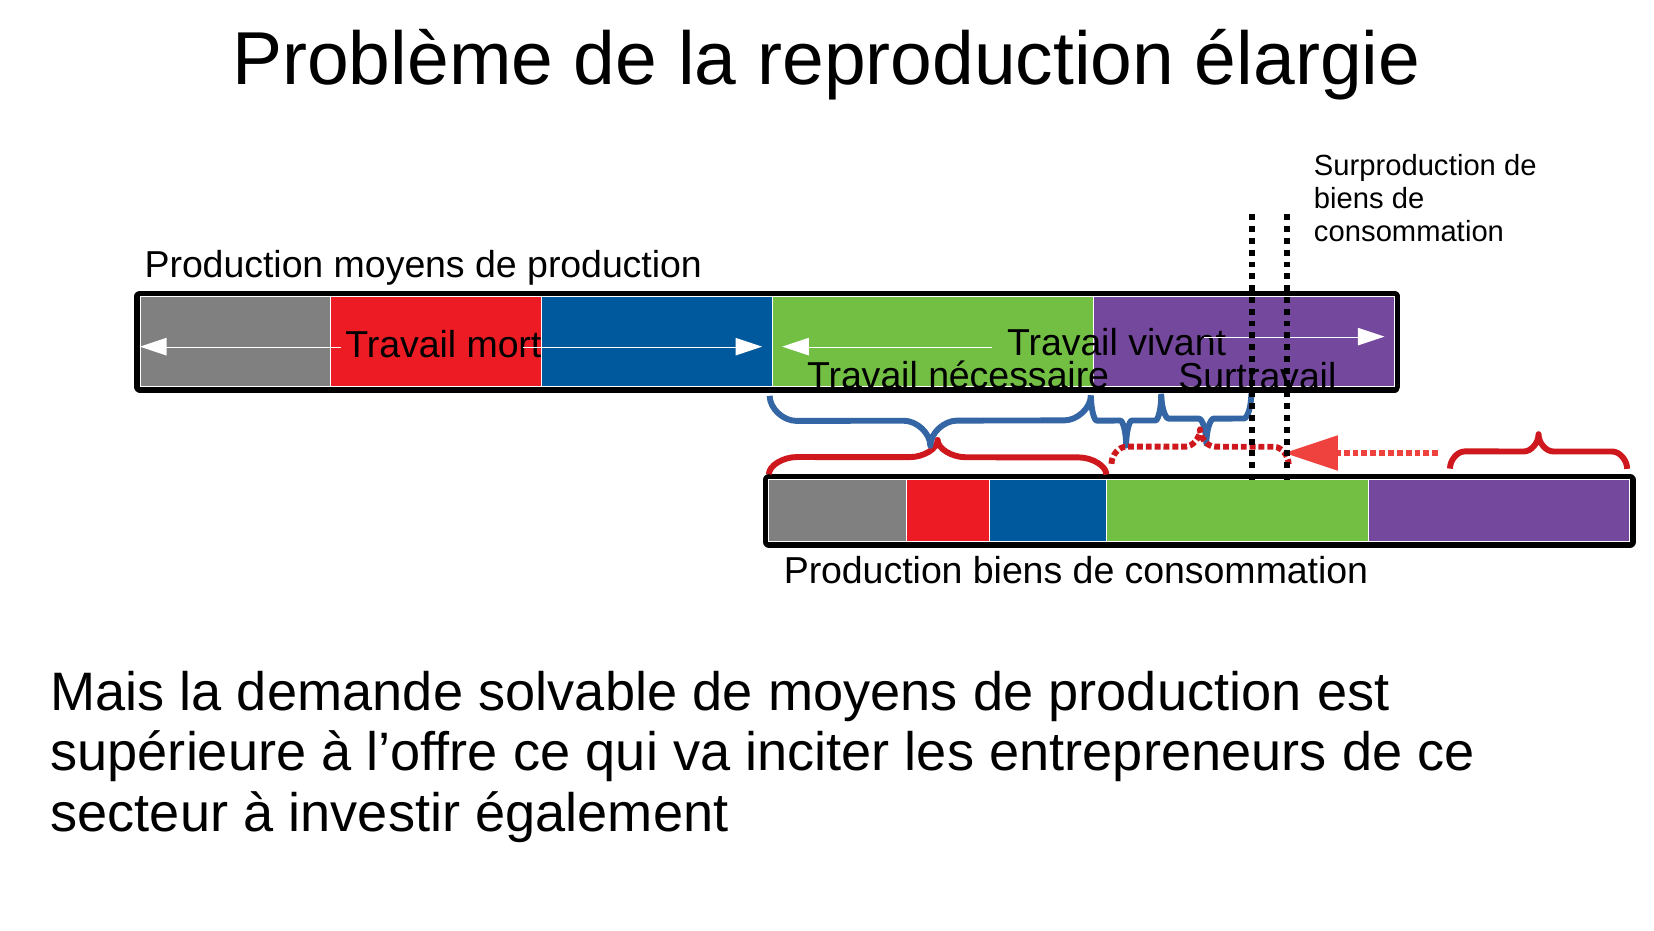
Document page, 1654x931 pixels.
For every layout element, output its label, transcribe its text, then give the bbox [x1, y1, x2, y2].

text_box Surtravail [1163, 348, 1371, 412]
text_box Production moyens de production [129, 236, 1235, 299]
text_box Production biens de consommation [768, 541, 1527, 599]
text_box Surproduction de biens de consommation [1299, 141, 1560, 260]
text_box Travail nécessaire [792, 346, 1159, 410]
text_box [140, 296, 1395, 387]
title Problème de la reproduction élargie [82, 11, 1571, 107]
text_box Mais la demande solvable de moyens de production est supérieure à l’offre ce qui va inciter les entrepreneurs de ce secteur à investir également [35, 653, 1619, 851]
text_box [768, 479, 1630, 542]
text_box Travail mort [330, 316, 580, 380]
text_box Travail vivant [992, 314, 1268, 378]
